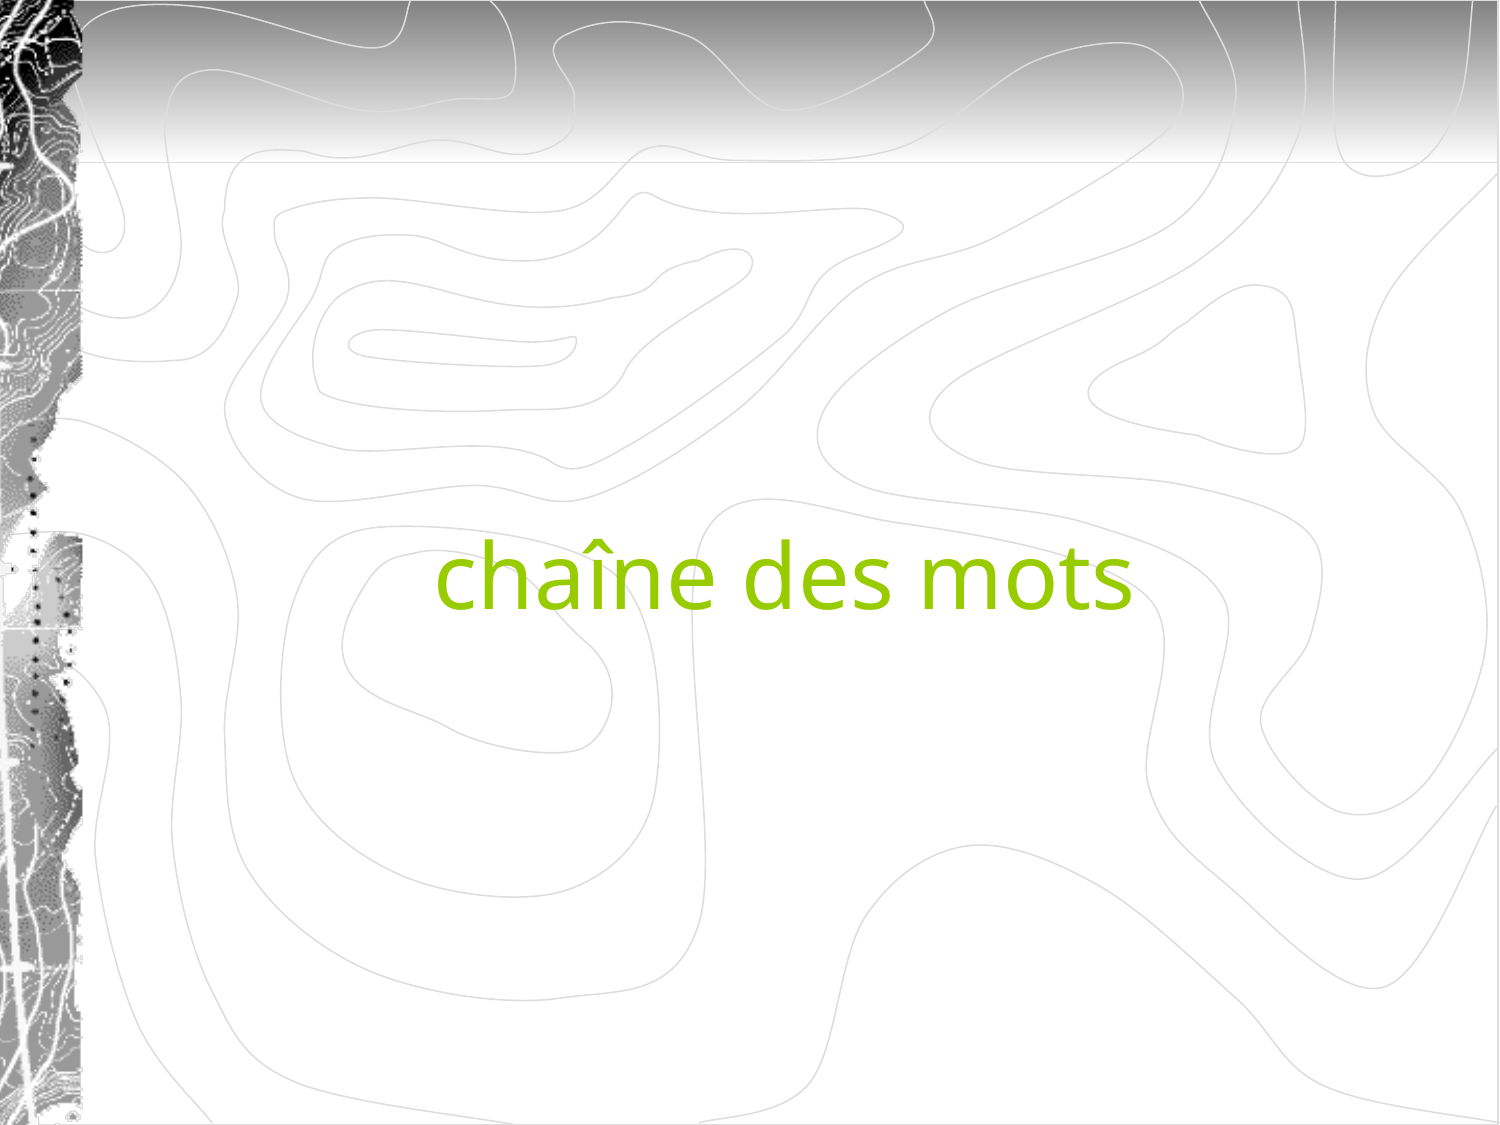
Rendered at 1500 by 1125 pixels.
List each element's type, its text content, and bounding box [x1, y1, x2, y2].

title chaîne des mots [147, 431, 1423, 717]
